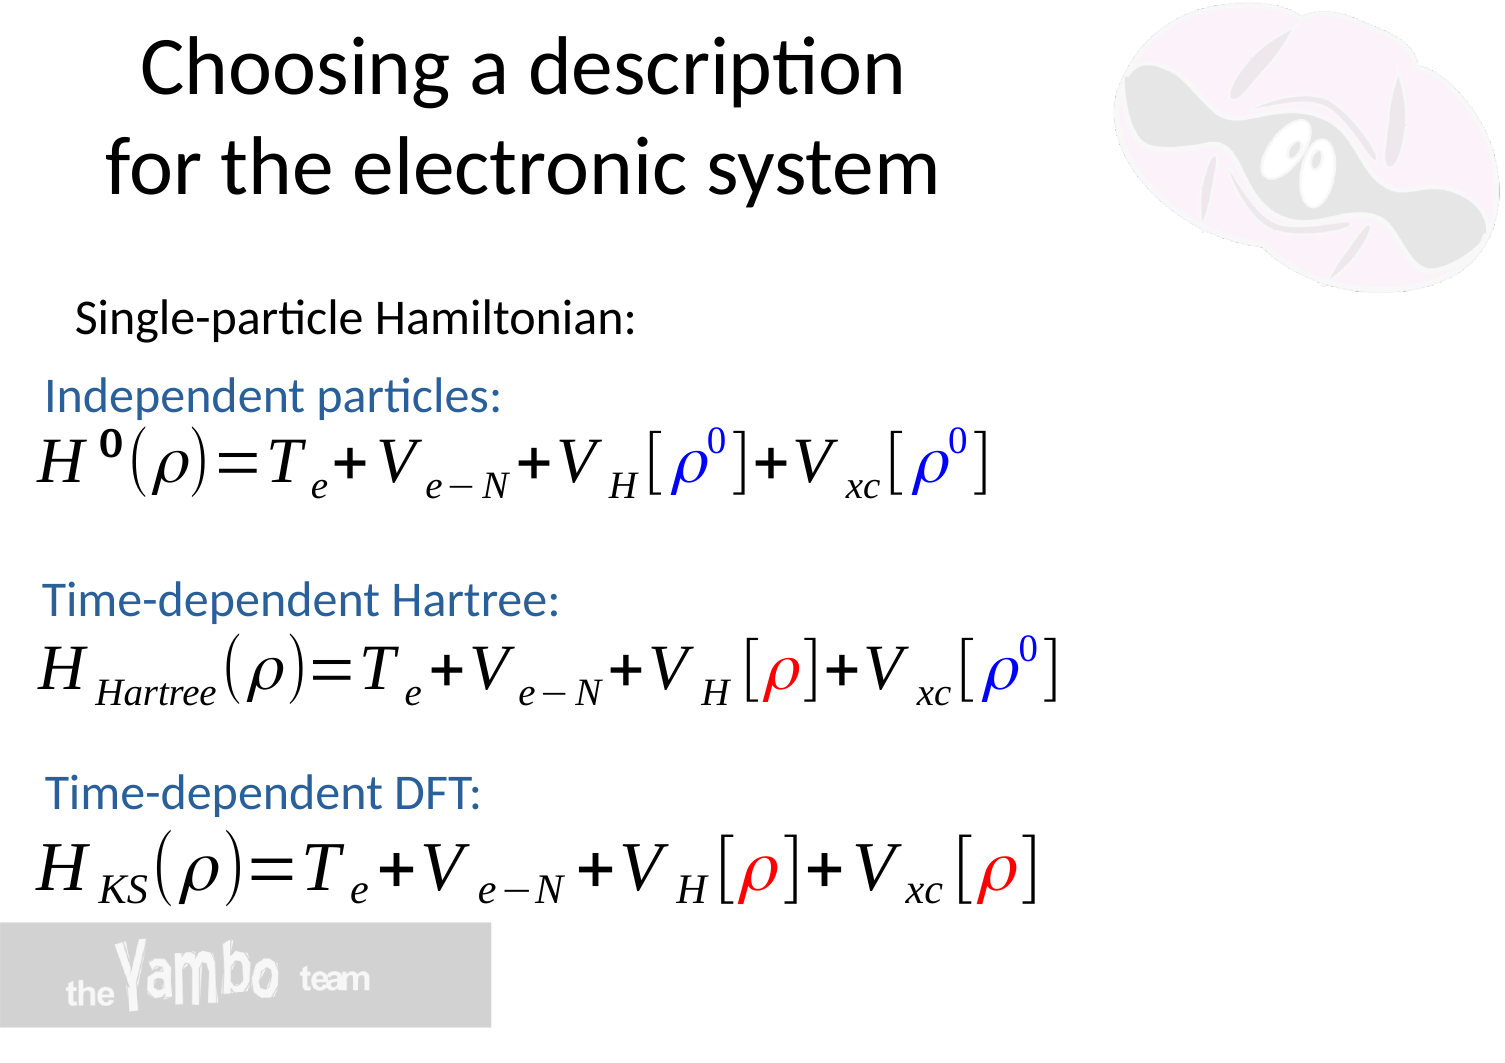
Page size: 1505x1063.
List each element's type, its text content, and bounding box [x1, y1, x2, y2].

text_box Time-dependent Hartree: [27, 571, 634, 637]
chart [18, 624, 1076, 715]
text_box Time-dependent DFT: [30, 765, 637, 830]
chart [15, 825, 1057, 916]
text_box Single-particle Hamiltonian: [60, 276, 1381, 352]
chart [16, 417, 1005, 508]
text_box Choosing a description for the electronic system [81, 3, 967, 219]
text_box Independent particles: [29, 367, 547, 433]
picture [0, 0, 1504, 1063]
